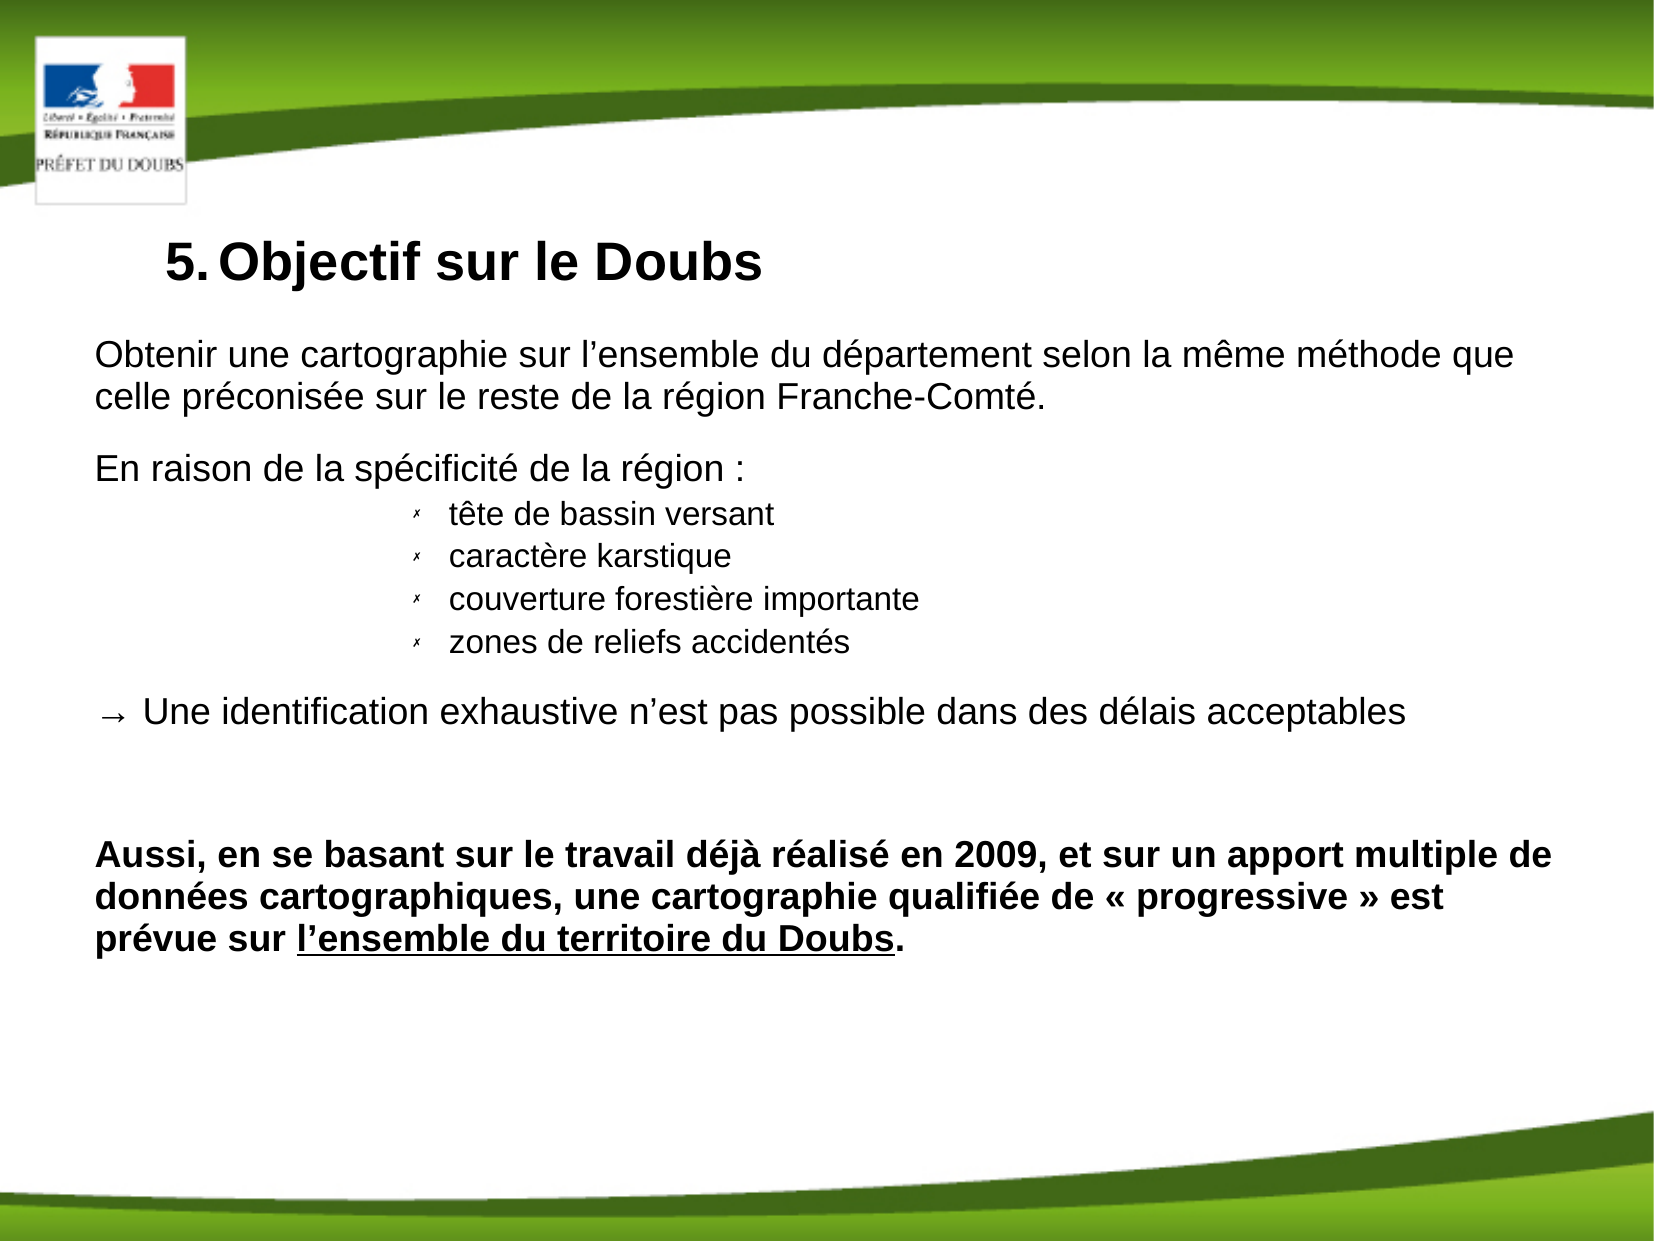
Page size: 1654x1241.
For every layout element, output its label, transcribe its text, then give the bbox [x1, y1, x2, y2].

picture [0, 0, 1654, 1241]
list Objectif sur le Doubs Obtenir une cartographie sur l’ensemble du département selon la même méthode que celle préconisée sur le reste de la région Franche-Comté. En raison de la spécificité de la région : tête de bassin versant caractère karstique couverture forestière importante zones de reliefs accidentés → Une identification exhaustive n’est pas possible dans des délais acceptables Aussi, en se basant sur le travail déjà réalisé en 2009, et sur un apport multiple de données cartographiques, une cartographie qualifiée de « progressive » est prévue sur l’ensemble du territoire du Doubs. [76, 217, 1565, 1175]
